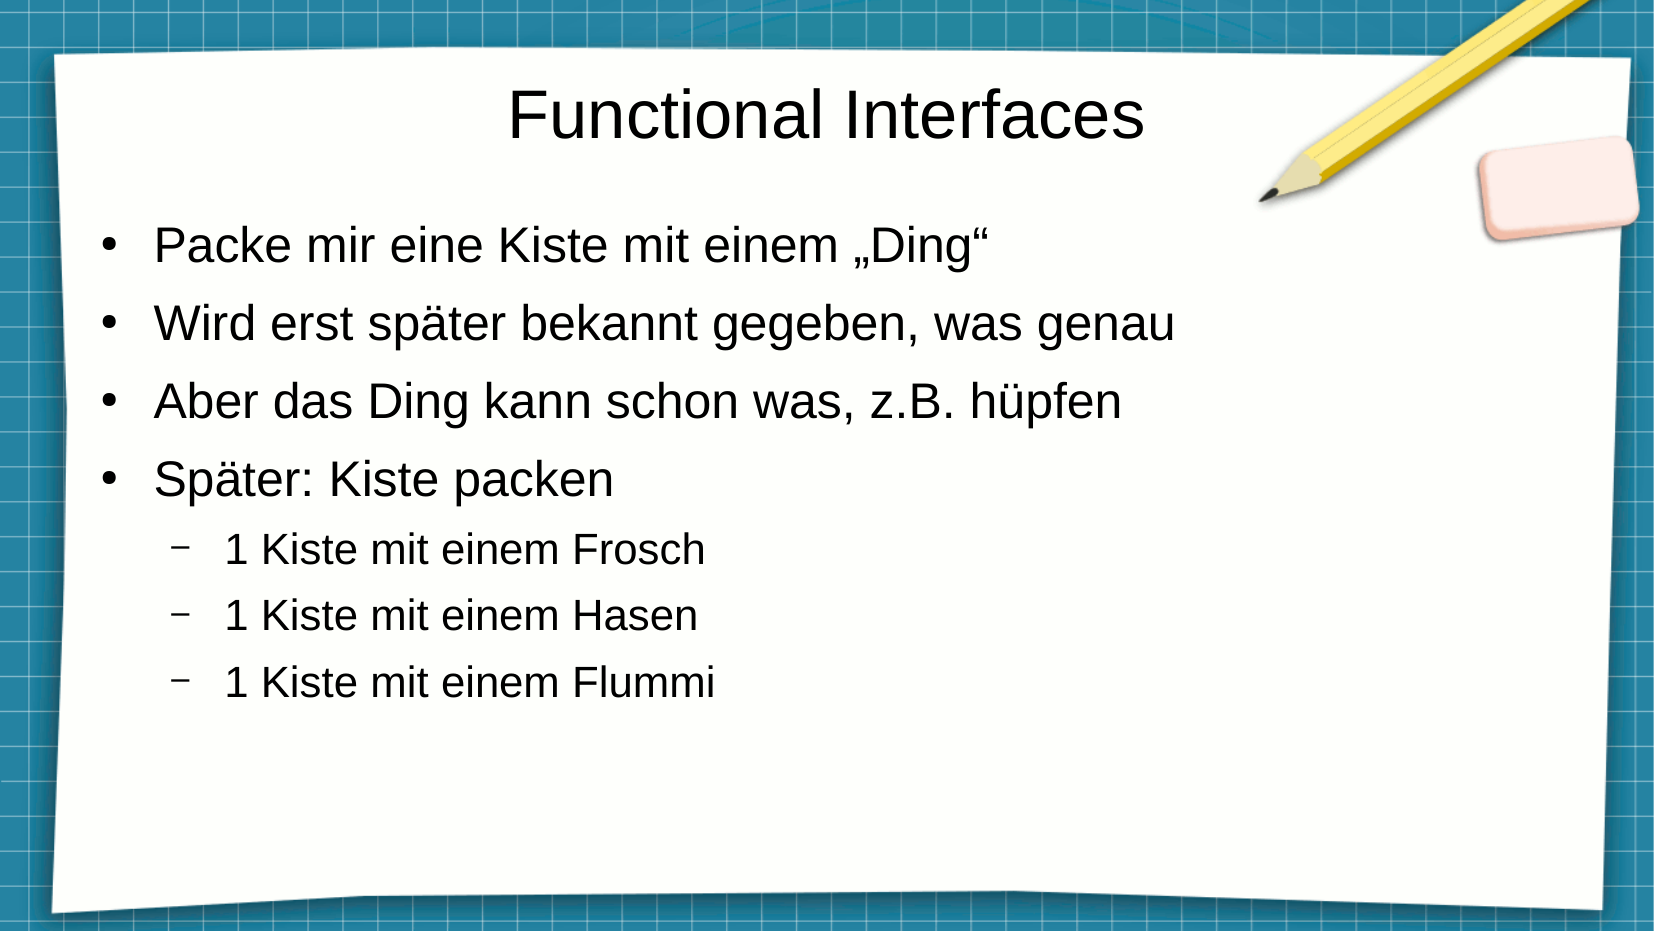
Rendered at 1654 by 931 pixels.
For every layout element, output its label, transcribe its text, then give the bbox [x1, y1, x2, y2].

list Packe mir eine Kiste mit einem „Ding“ Wird erst später bekannt gegeben, was genau Aber das Ding kann schon was, z.B. hüpfen Später: Kiste packen 1 Kiste mit einem Frosch 1 Kiste mit einem Hasen 1 Kiste mit einem Flummi [82, 217, 1571, 758]
title Functional Interfaces [82, 37, 1571, 193]
picture [0, 0, 1654, 931]
